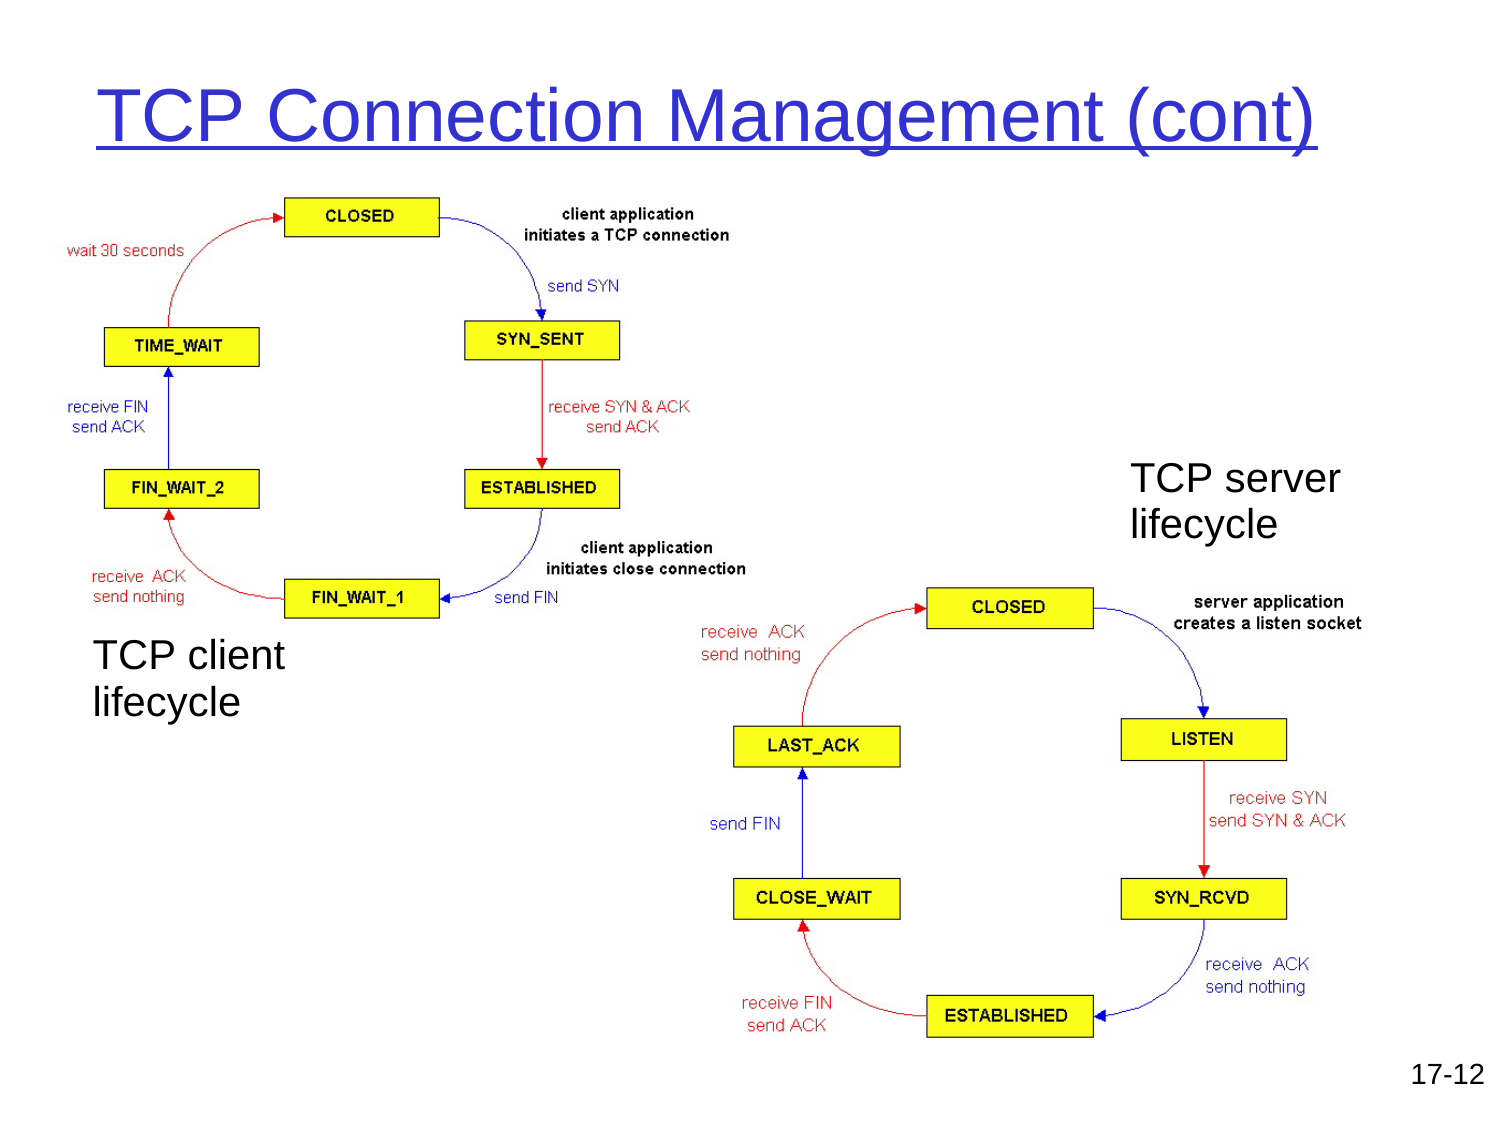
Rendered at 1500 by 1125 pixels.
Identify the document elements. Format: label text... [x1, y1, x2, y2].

title TCP Connection Management (cont) [81, 21, 1357, 210]
picture [0, 193, 1401, 1041]
text_box TCP server lifecycle [1115, 446, 1357, 555]
text_box TCP client lifecycle [77, 624, 301, 734]
